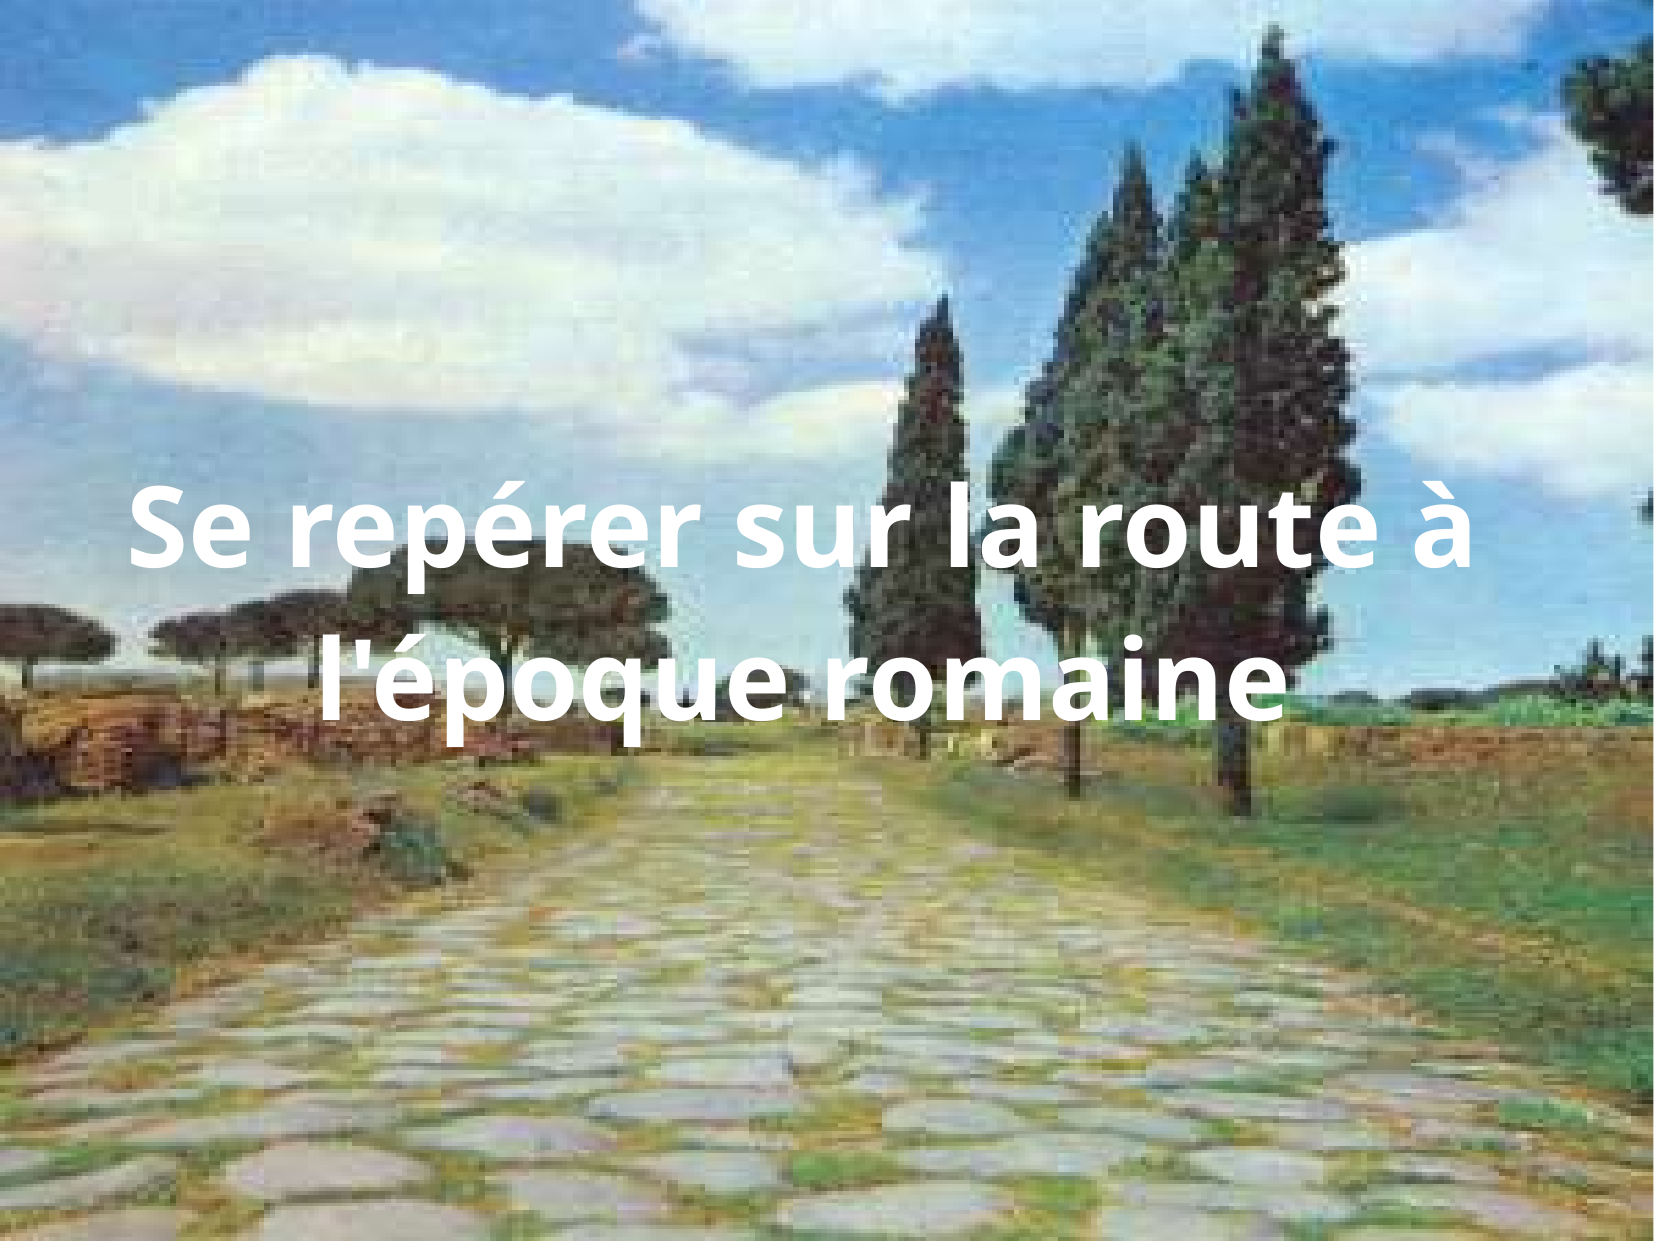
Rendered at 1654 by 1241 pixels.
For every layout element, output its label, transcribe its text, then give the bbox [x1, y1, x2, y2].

text_box [11, 1098, 1619, 1170]
picture [0, 0, 1654, 1241]
subtitle Se repérer sur la route à l'époque romaine [59, 70, 1548, 1098]
